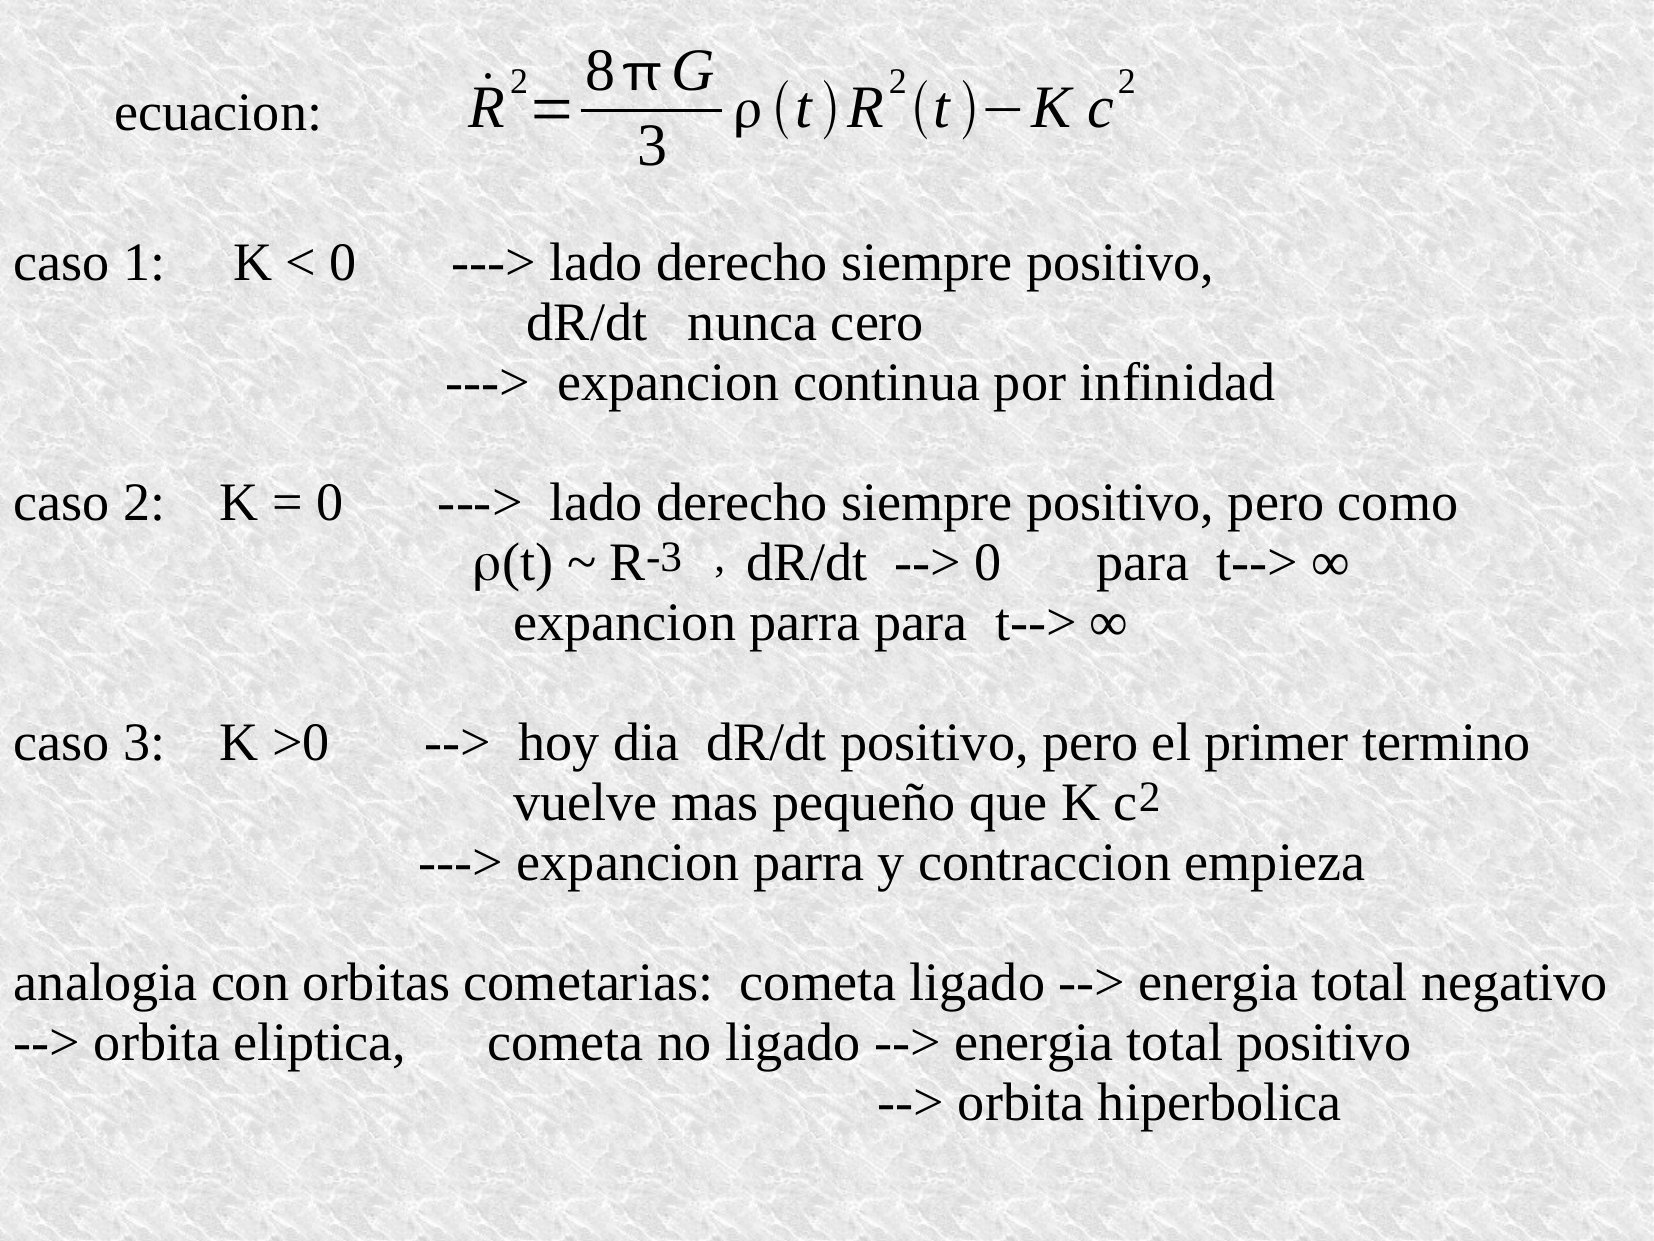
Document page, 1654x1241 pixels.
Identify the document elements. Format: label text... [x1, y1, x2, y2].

picture [0, 0, 1654, 1241]
text_box caso 1: K < 0 ---> lado derecho siempre positivo, dR/dt nunca cero ---> expancion continua por infinidad caso 2: K = 0 ---> lado derecho siempre positivo, pero como (t) ~ R-3 , dR/dt --> 0 para t--> ∞ expancion parra para t--> ∞ caso 3: K >0 --> hoy dia dR/dt positivo, pero el primer termino vuelve mas pequeño que K c2 ---> expancion parra y contraccion empieza analogia con orbitas cometarias: cometa ligado --> energia total negativo --> orbita eliptica, cometa no ligado --> energia total positivo --> orbita hiperbolica [0, 225, 1625, 1229]
chart [450, 37, 1150, 181]
text_box ecuacion: [100, 75, 338, 156]
